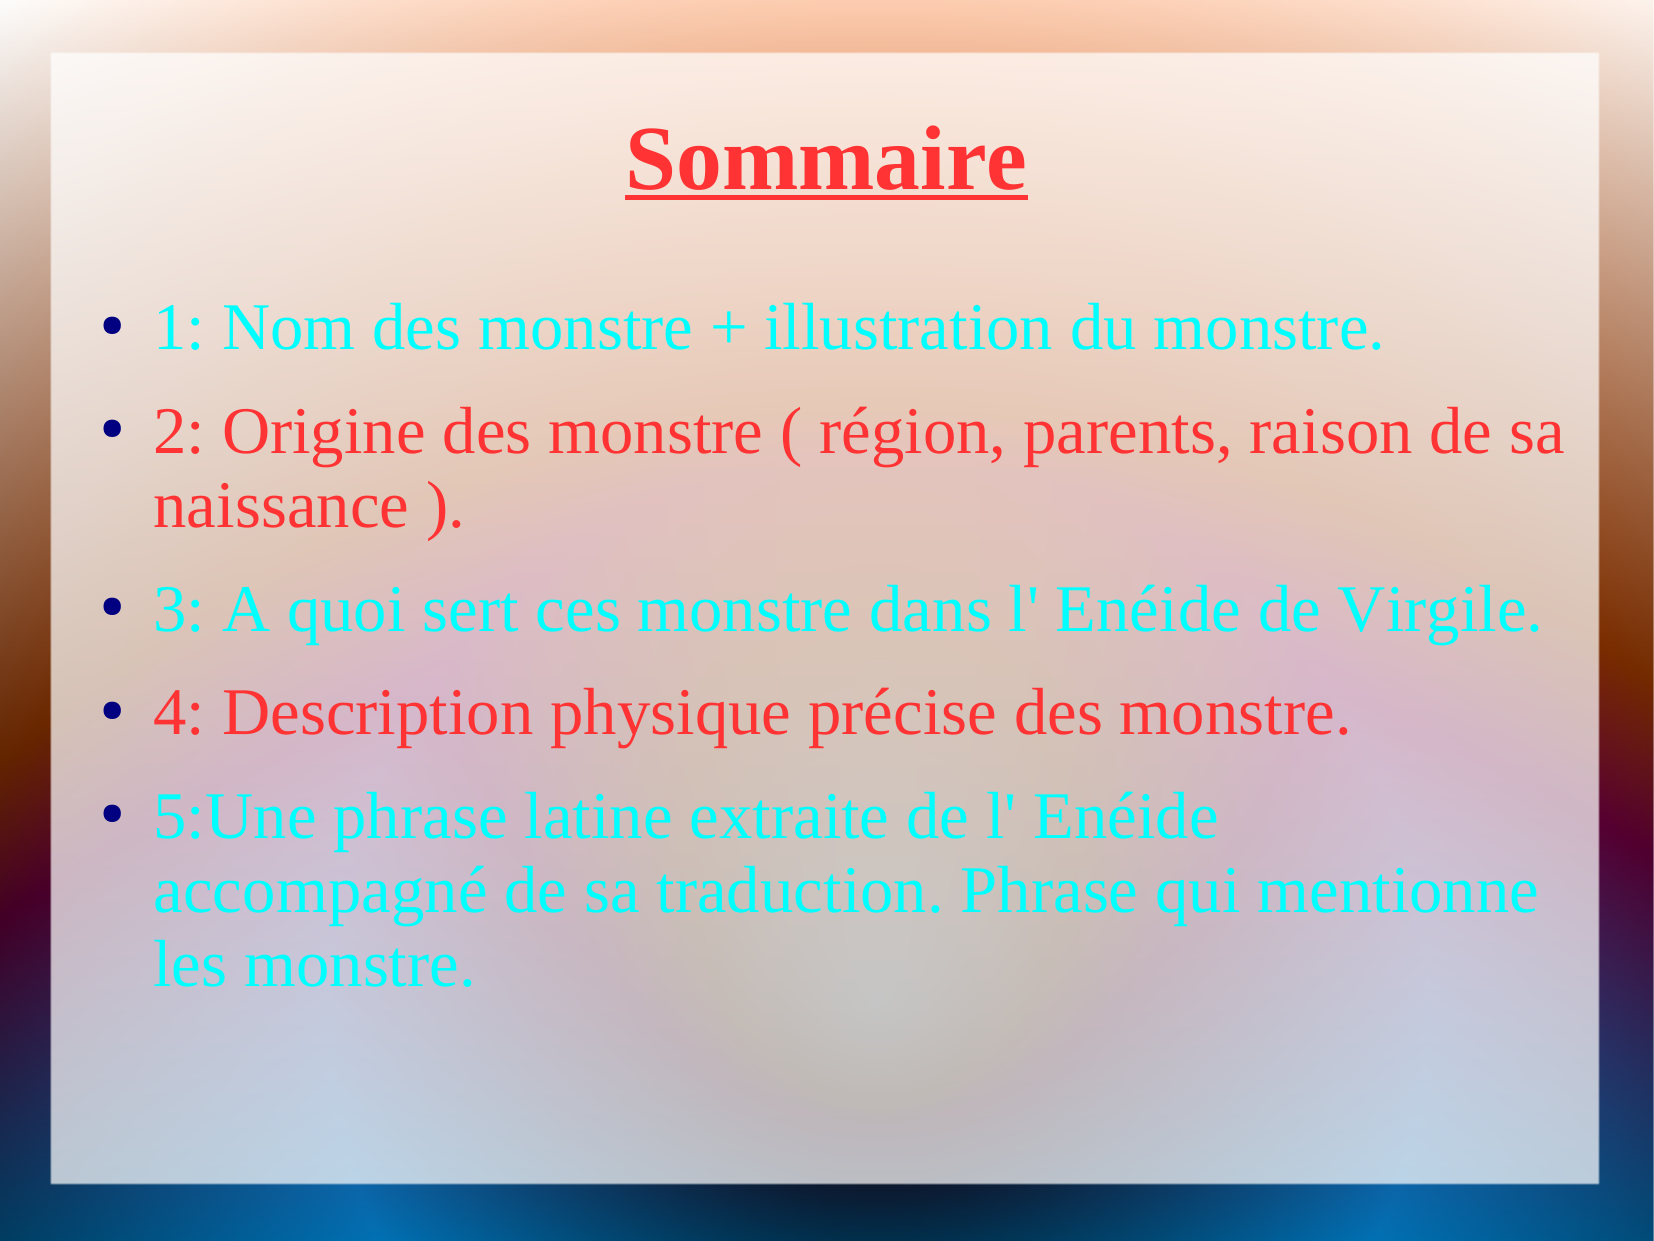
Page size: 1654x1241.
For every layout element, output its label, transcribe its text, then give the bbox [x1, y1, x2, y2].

picture [0, 0, 1654, 1241]
title Sommaire [82, 55, 1571, 263]
list 1: Nom des monstre + illustration du monstre. 2: Origine des monstre ( région, parents, raison de sa naissance ). 3: A quoi sert ces monstre dans l' Enéide de Virgile. 4: Description physique précise des monstre. 5:Une phrase latine extraite de l' Enéide accompagné de sa traduction. Phrase qui mentionne les monstre. [82, 290, 1571, 1109]
